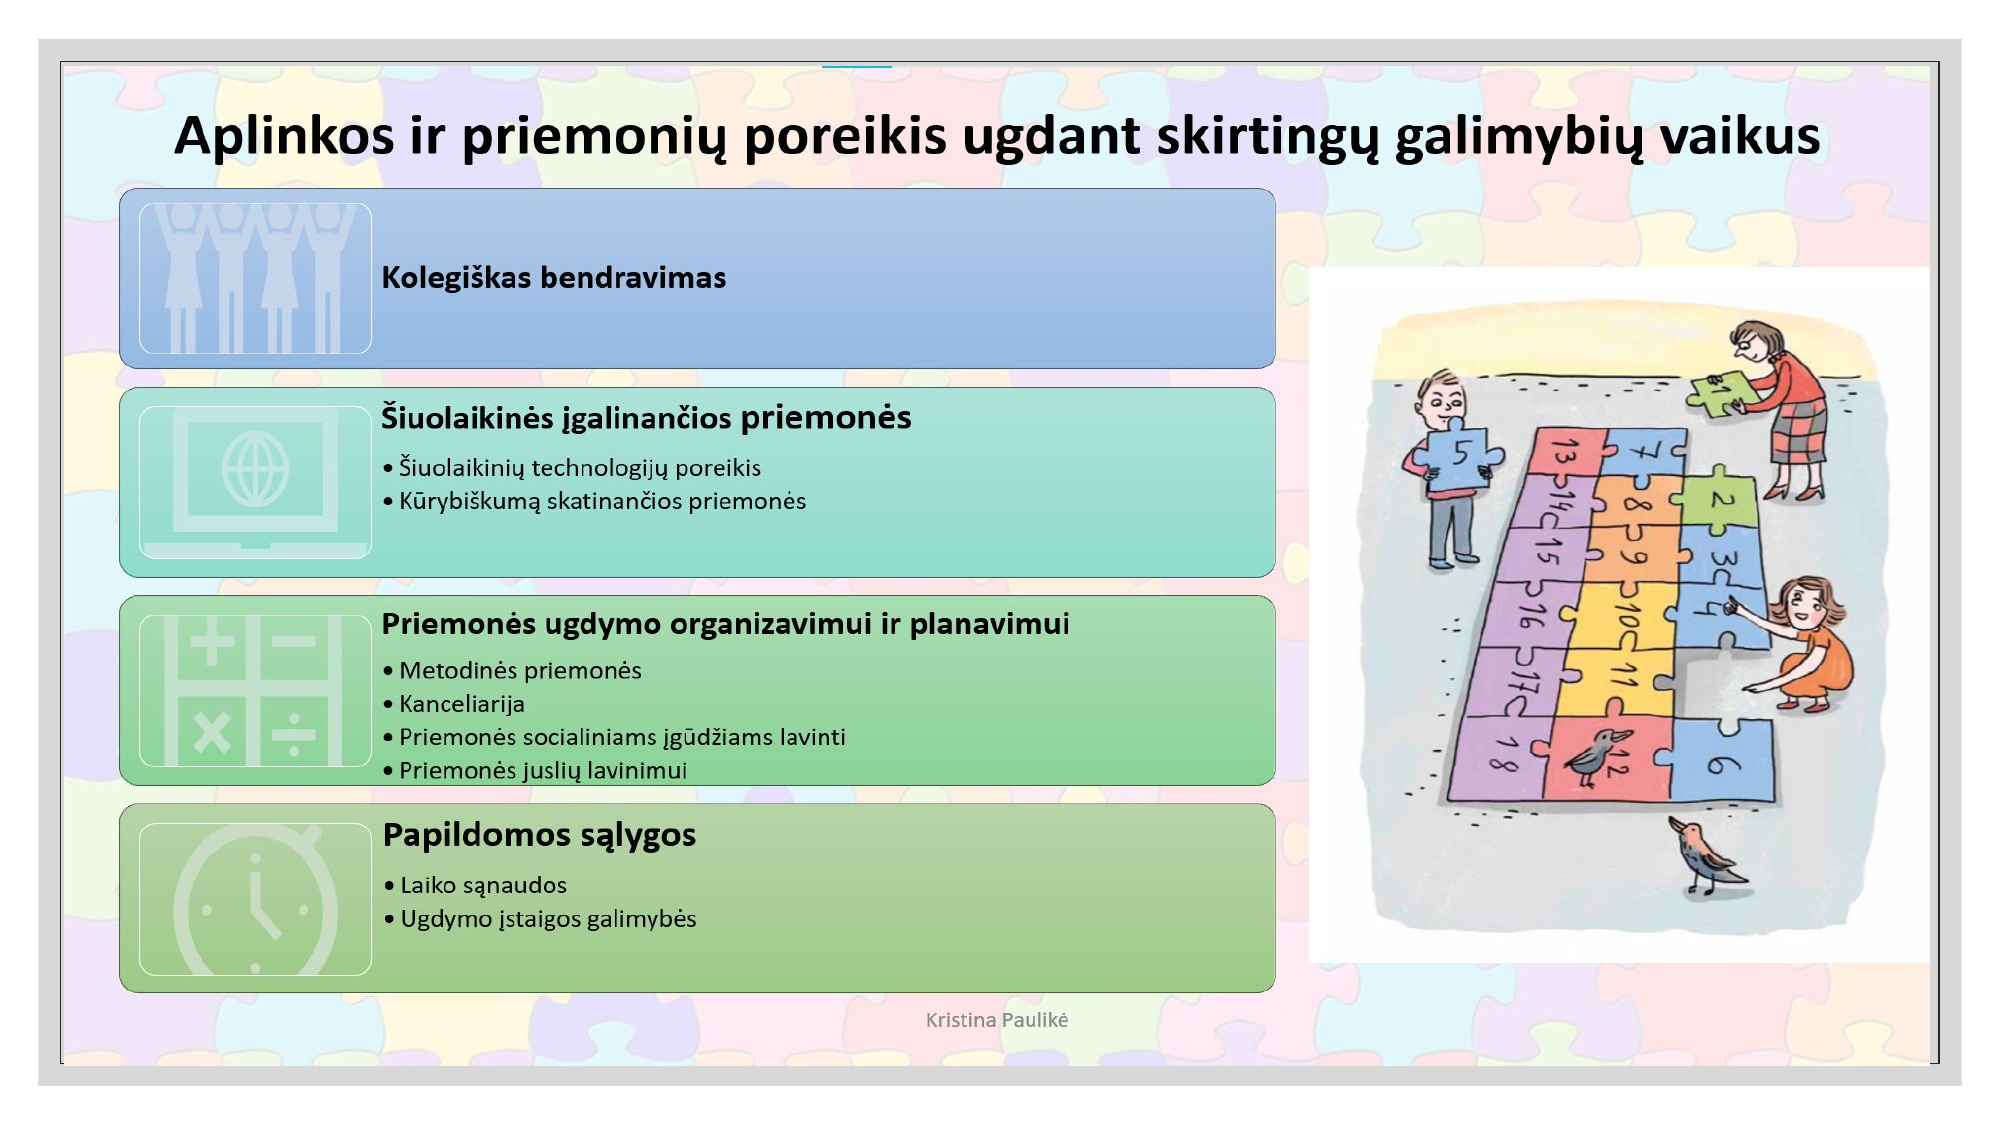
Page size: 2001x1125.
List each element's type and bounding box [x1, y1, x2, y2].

picture [64, 66, 1930, 1066]
